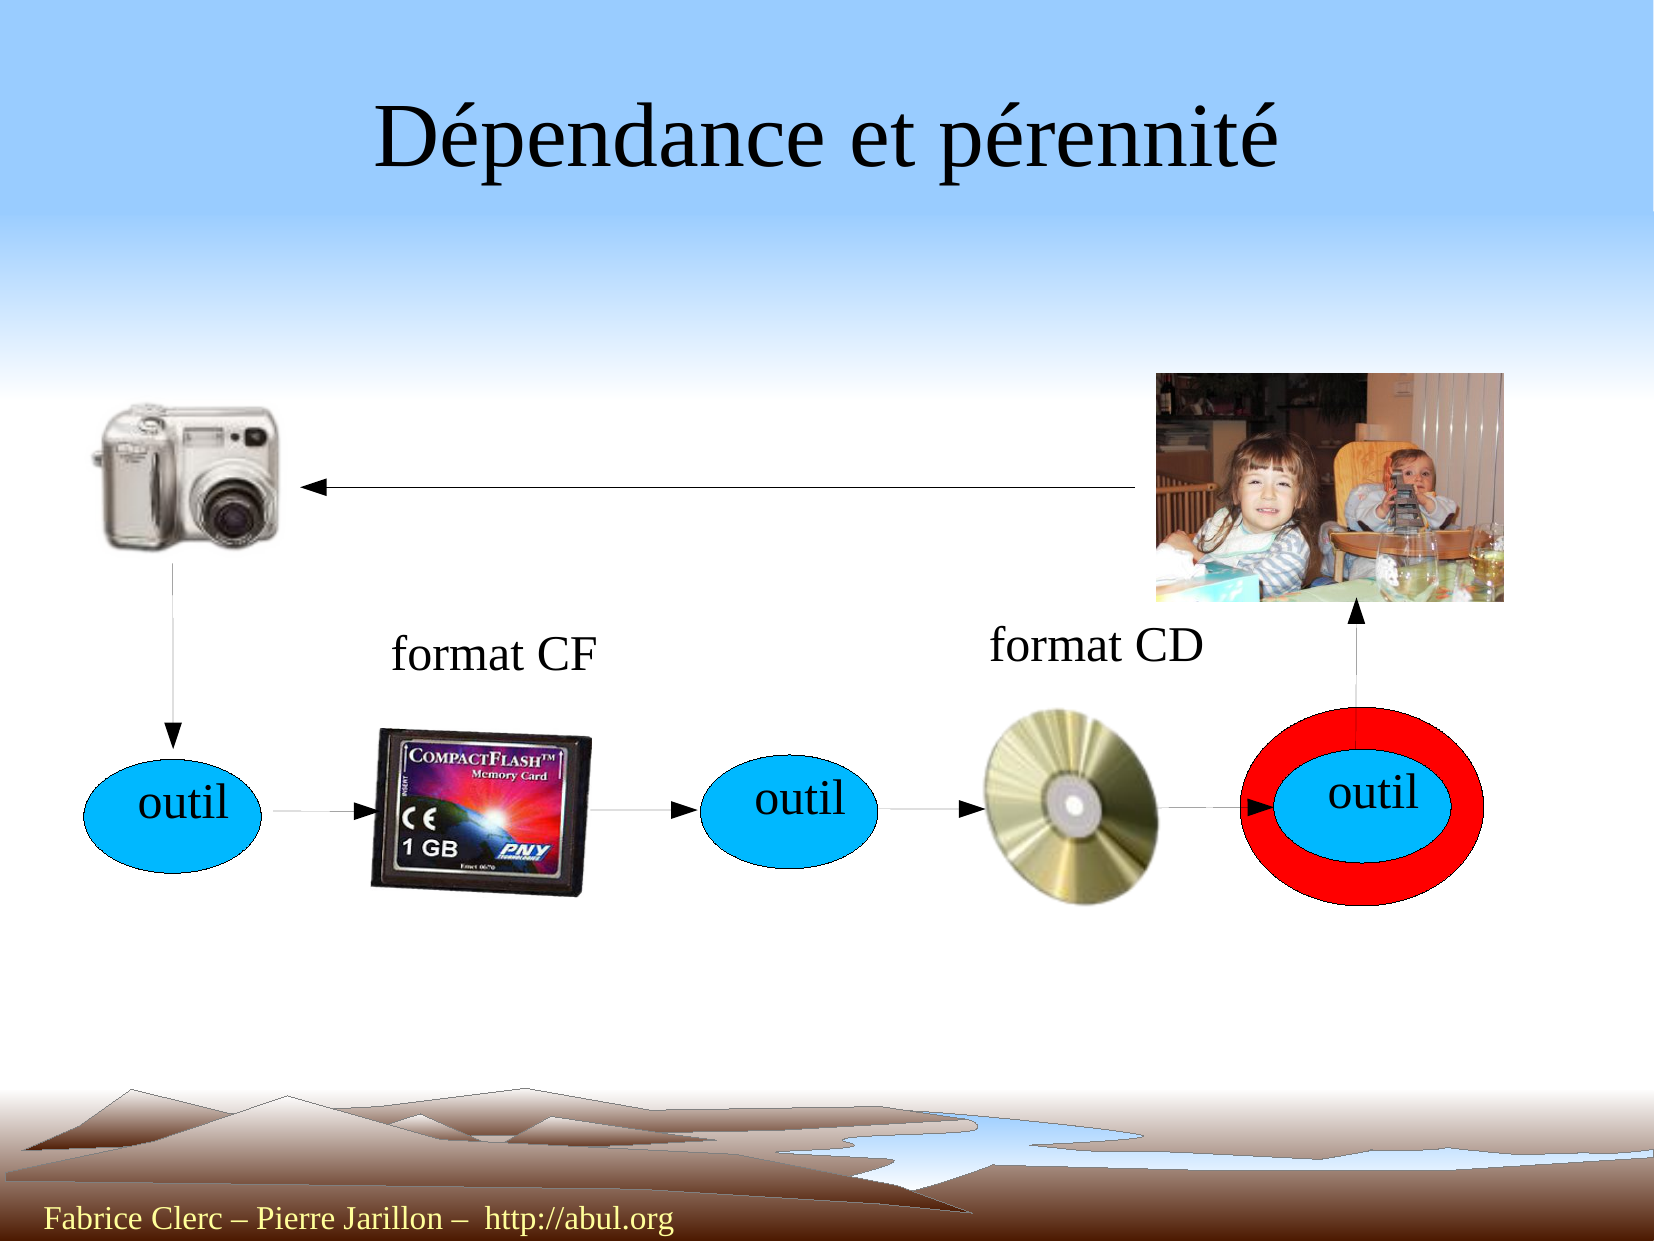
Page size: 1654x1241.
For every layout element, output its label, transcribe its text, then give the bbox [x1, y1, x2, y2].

text_box outil [1315, 764, 1421, 836]
text_box outil [125, 774, 231, 846]
picture [79, 388, 298, 564]
text_box [1240, 707, 1484, 906]
text_box [83, 759, 262, 874]
picture [370, 728, 592, 898]
text_box format CF [378, 625, 627, 698]
text_box [700, 754, 878, 869]
text_box outil [742, 769, 848, 842]
title Dépendance et pérennité [121, 41, 1534, 229]
picture [1156, 373, 1504, 602]
picture [977, 706, 1167, 913]
text_box format CD [976, 617, 1234, 689]
